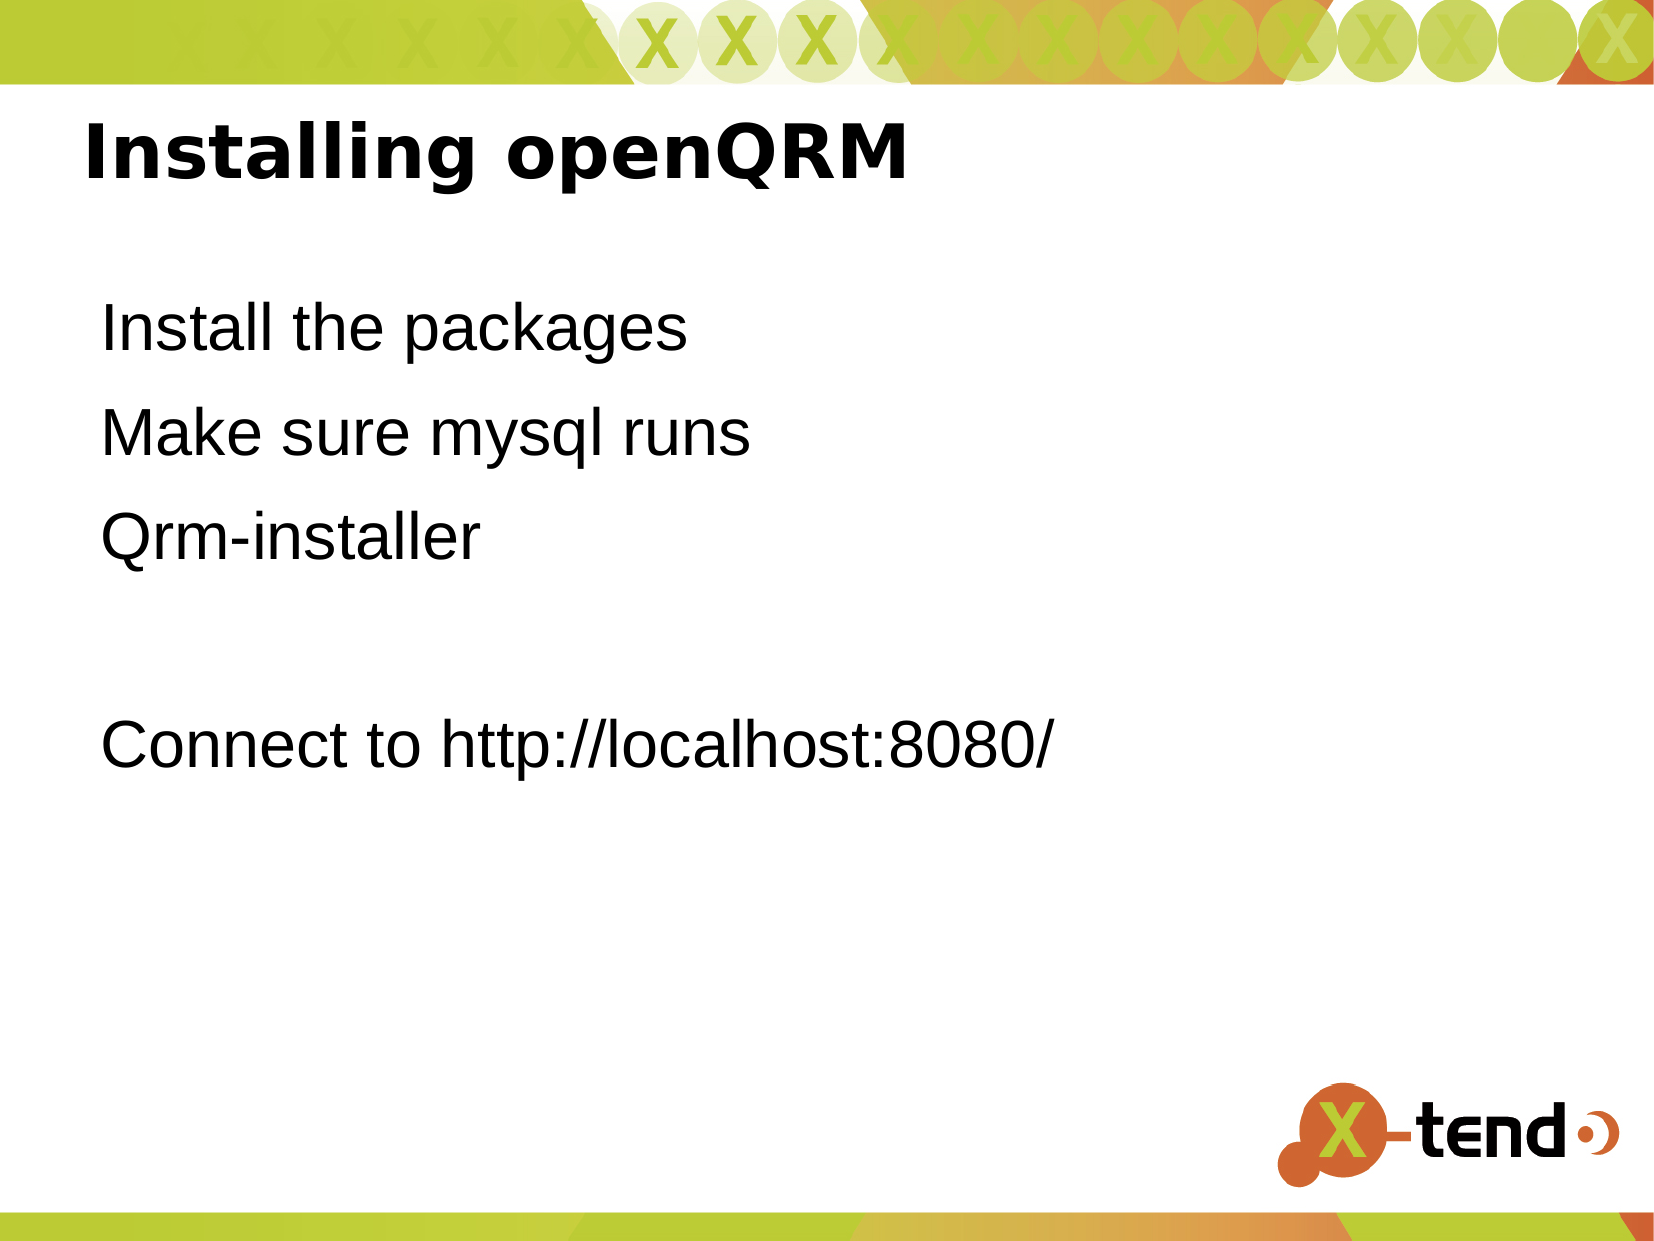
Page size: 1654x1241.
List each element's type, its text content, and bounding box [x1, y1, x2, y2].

list Install the packages Make sure mysql runs Qrm-installer Connect to http://localhost:8080/ [82, 290, 1571, 1109]
title Installing openQRM [82, 49, 1571, 257]
picture [0, 0, 1654, 1241]
